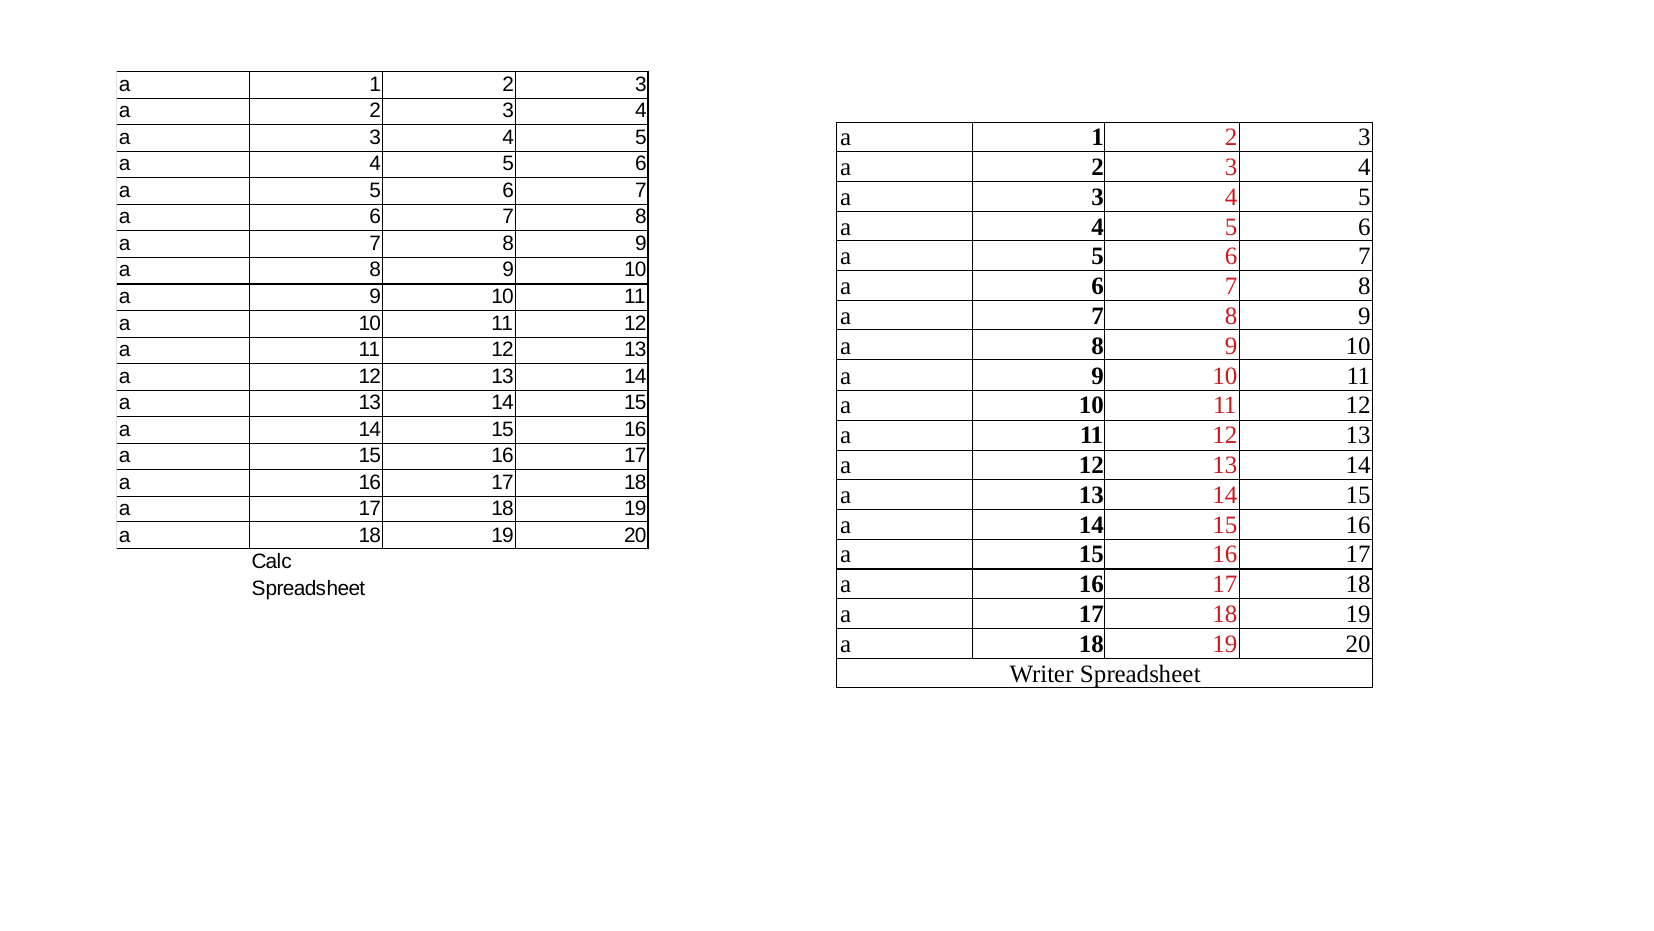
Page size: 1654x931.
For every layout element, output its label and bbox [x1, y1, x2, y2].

chart [720, 59, 1432, 725]
chart [116, 71, 651, 605]
